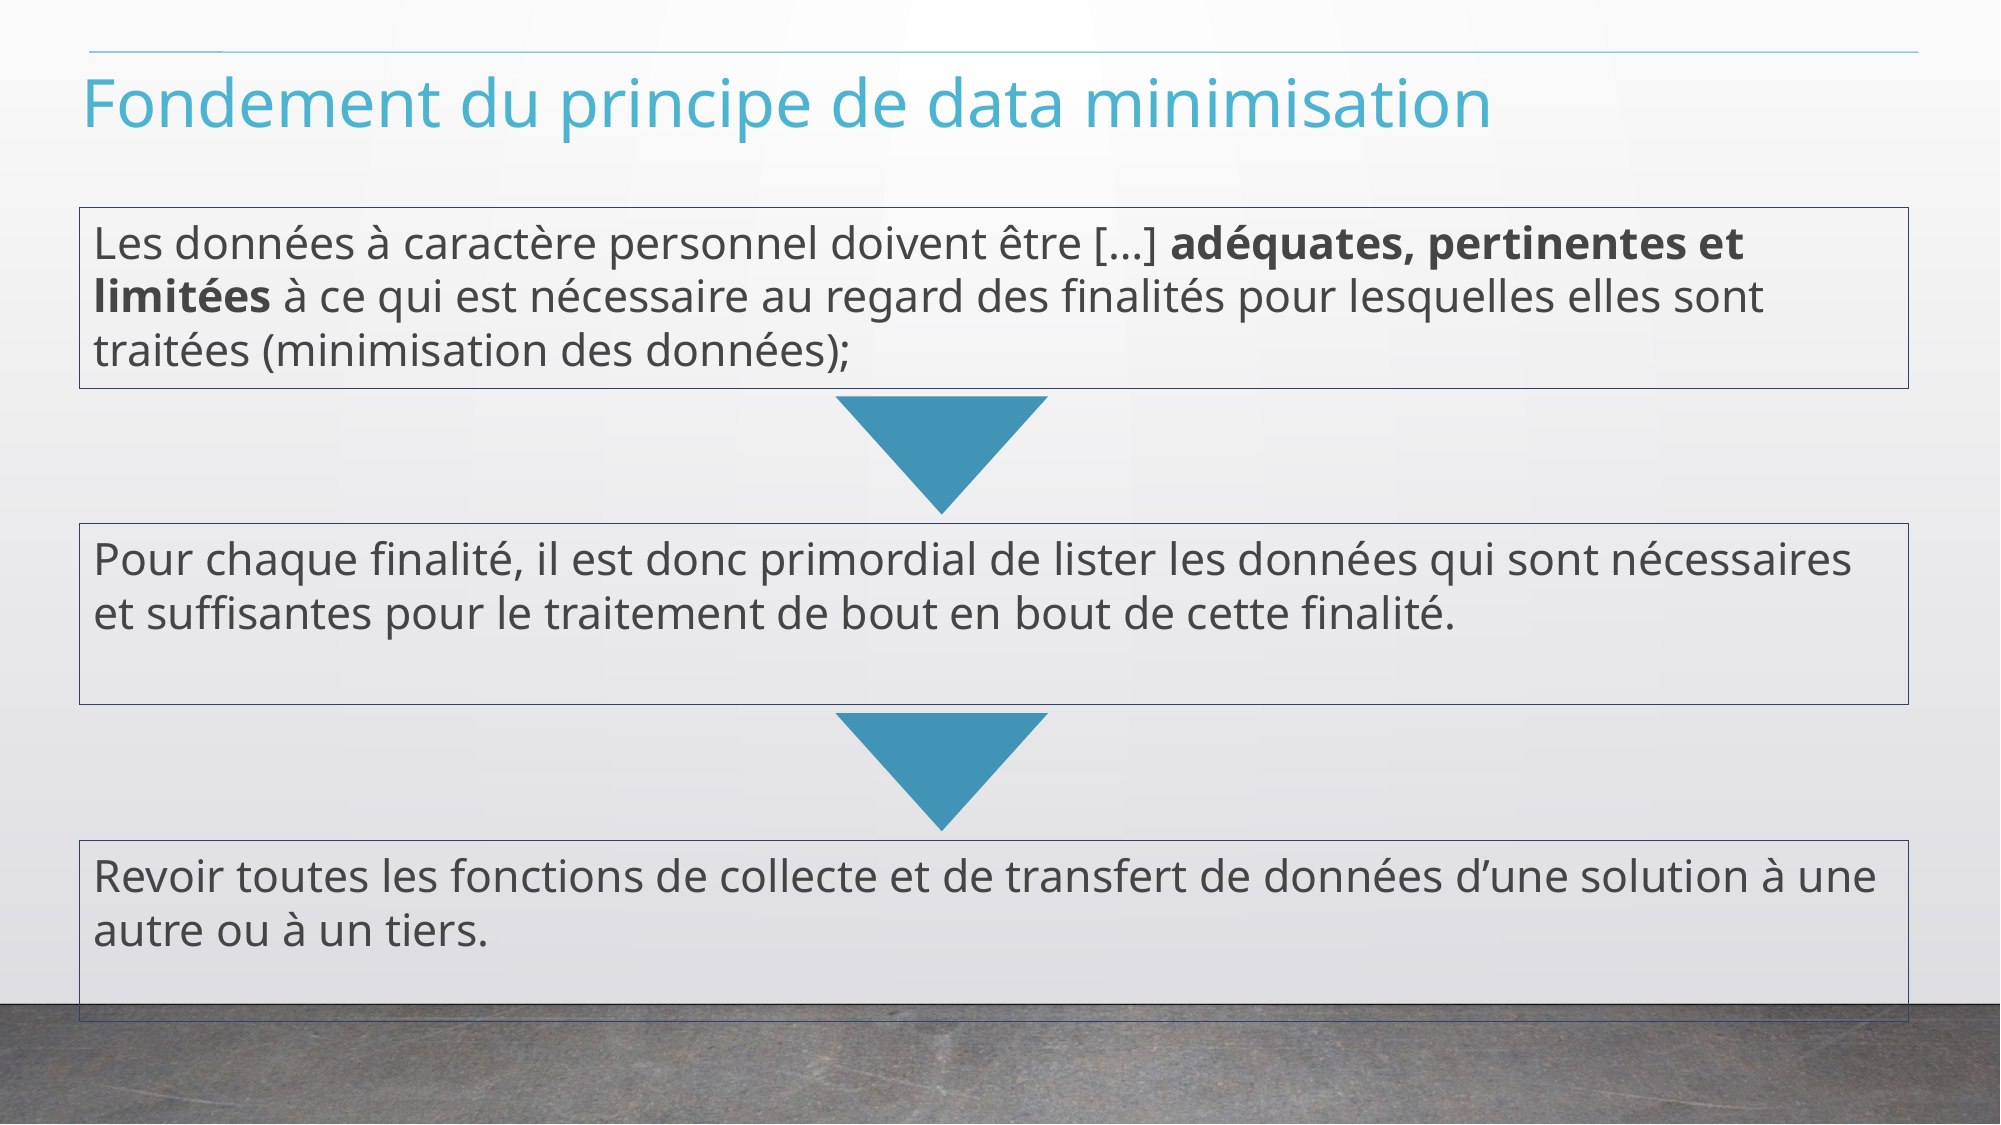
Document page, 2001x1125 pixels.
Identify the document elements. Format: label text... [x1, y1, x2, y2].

text_box Pour chaque finalité, il est donc primordial de lister les données qui sont nécessaires et suffisantes pour le traitement de bout en bout de cette finalité. [79, 523, 1909, 705]
text_box [835, 713, 1049, 832]
title Fondement du principe de data minimisation [66, 52, 1918, 153]
picture [0, 1004, 2000, 1124]
text_box [835, 396, 1049, 515]
text_box Les données à caractère personnel doivent être […] adéquates, pertinentes et limitées à ce qui est nécessaire au regard des finalités pour lesquelles elles sont traitées (minimisation des données); [79, 207, 1909, 389]
text_box Revoir toutes les fonctions de collecte et de transfert de données d’une solution à une autre ou à un tiers. [79, 840, 1909, 1022]
